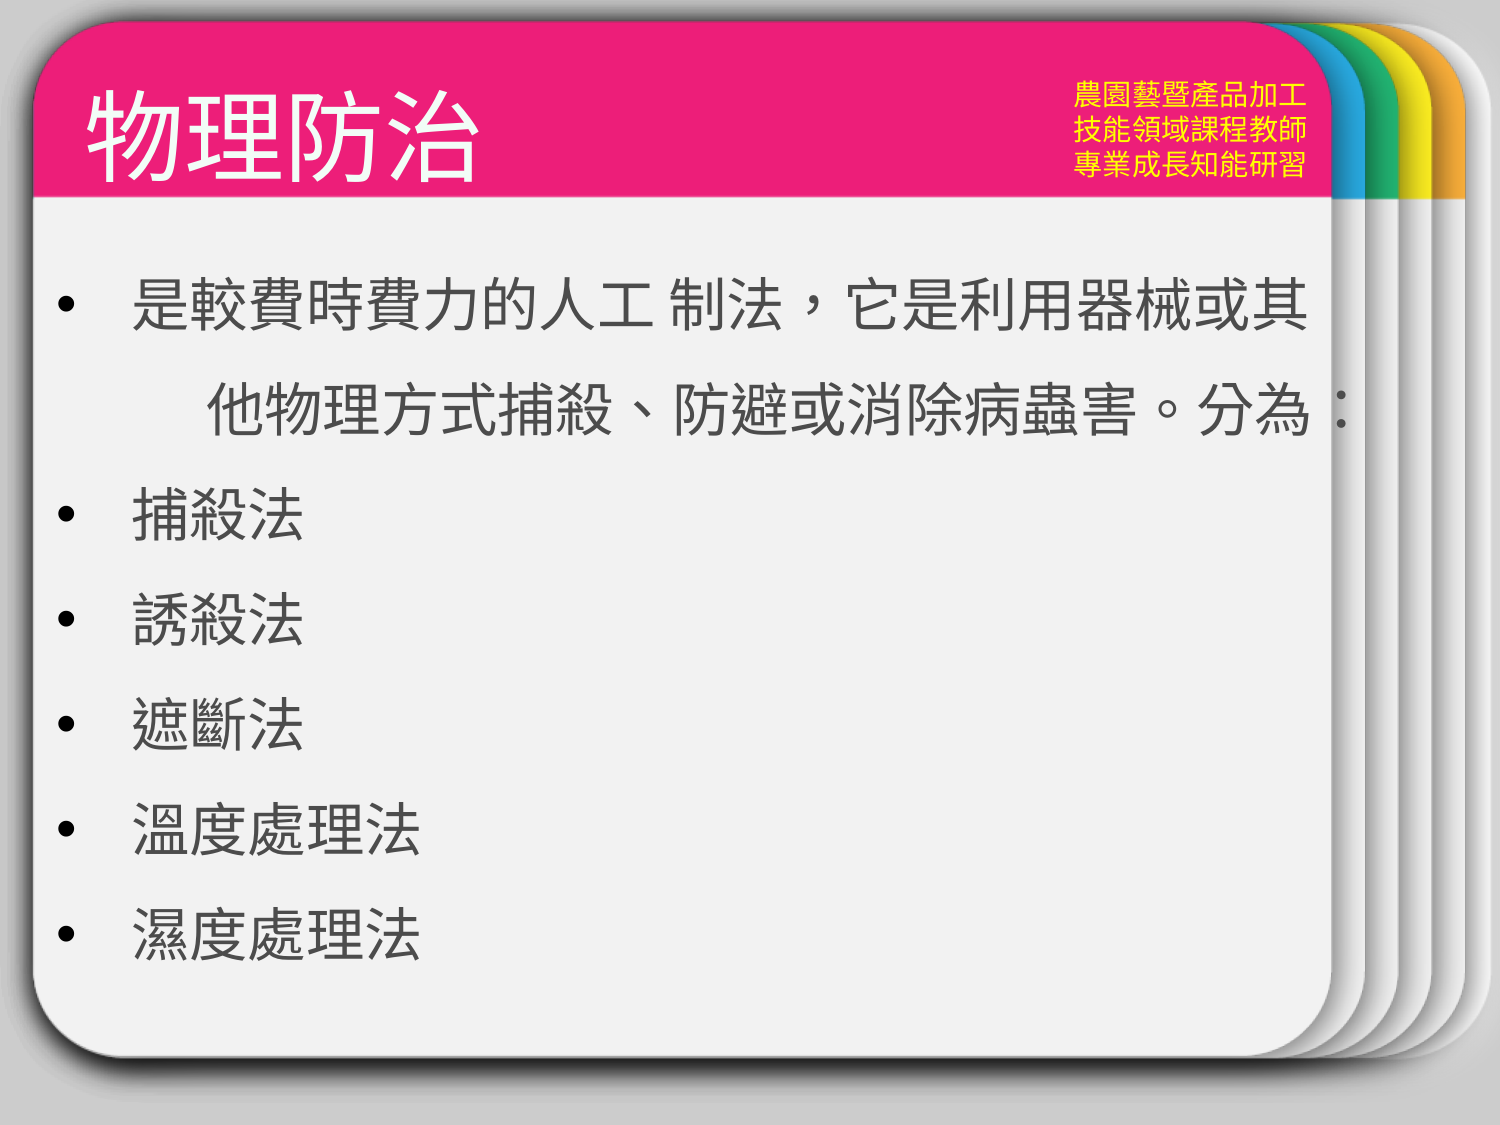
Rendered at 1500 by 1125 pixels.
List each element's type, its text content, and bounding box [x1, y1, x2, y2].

text_box 物理防治 [70, 66, 1010, 204]
text_box 農園藝暨產品加工技能領域課程教師專業成長知能研習 [1058, 68, 1344, 190]
text_box 是較費時費力的人工 制法，它是利用器械或其他物理方式捕殺、防避或消除病蟲害。分為： 捕殺法 誘殺法 遮斷法 溫度處理法 濕度處理法 [41, 225, 1333, 984]
picture [0, 0, 1500, 1125]
